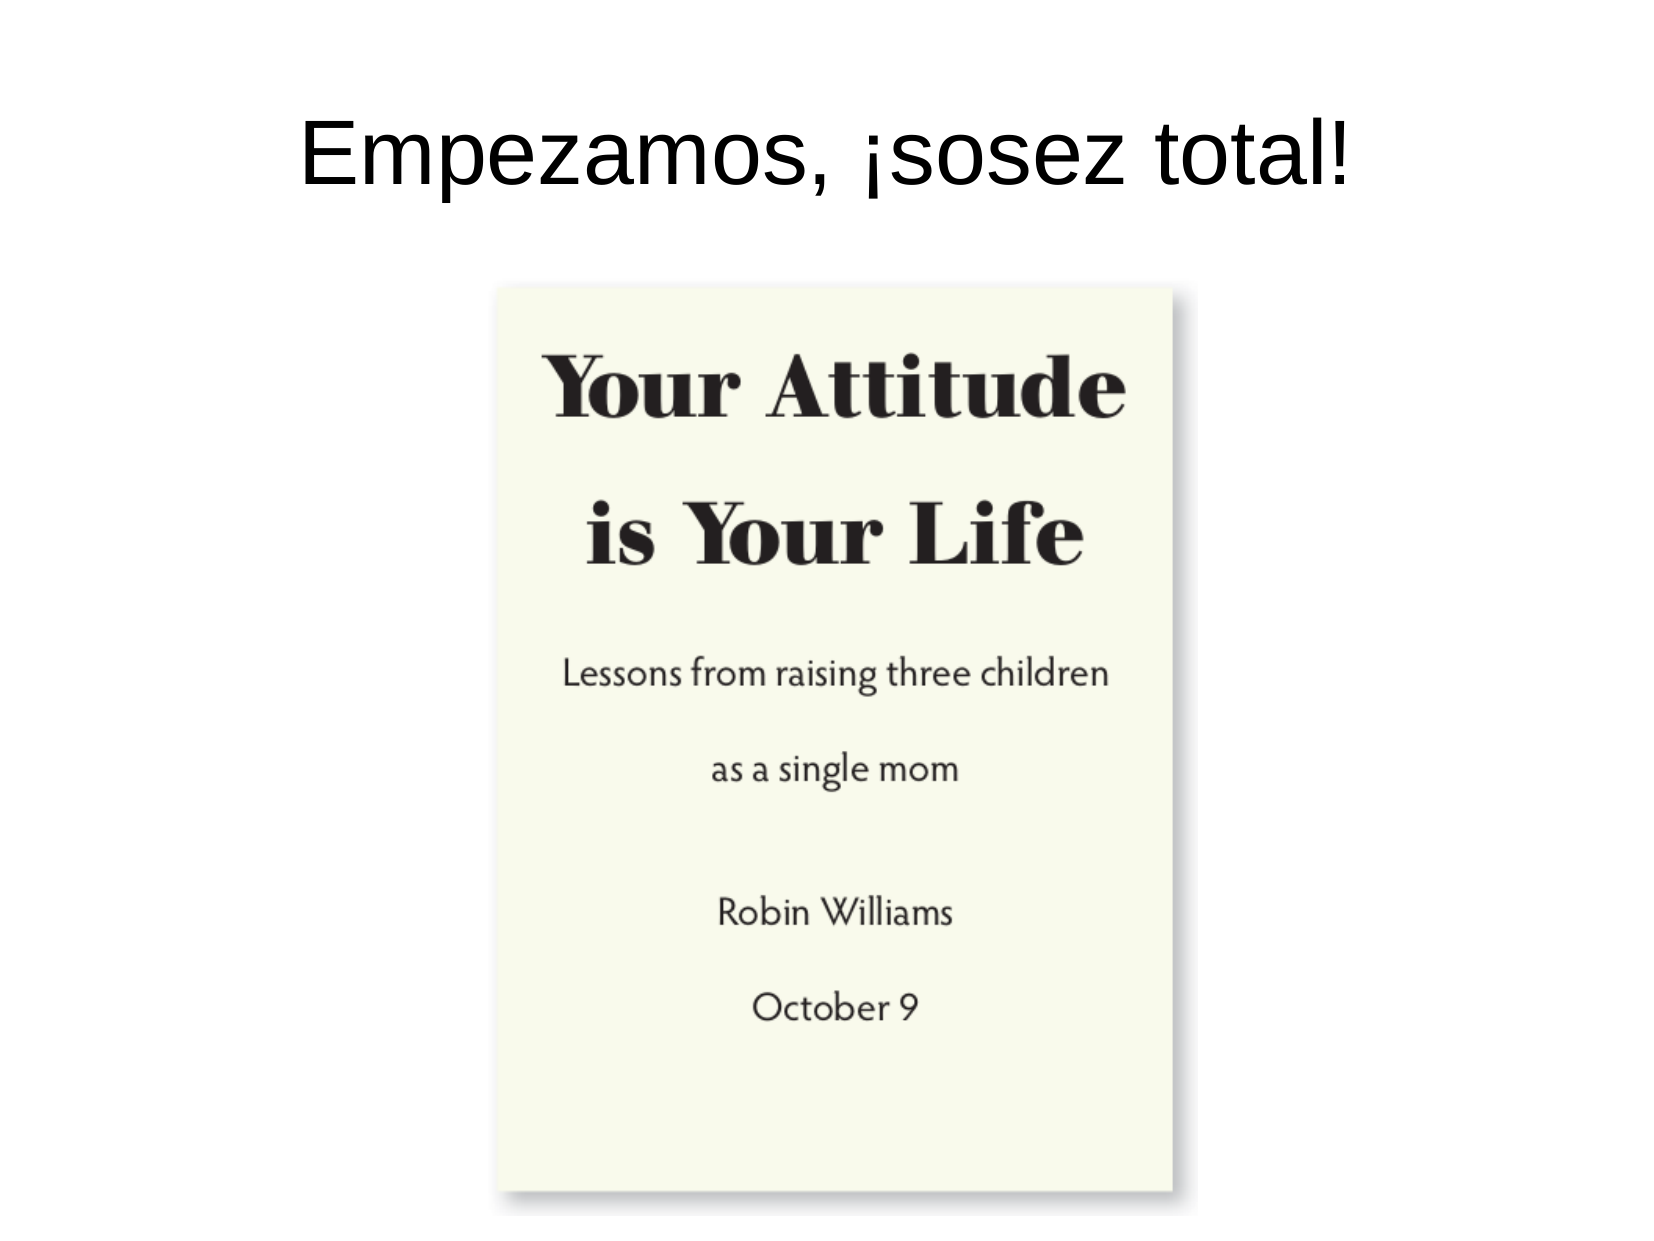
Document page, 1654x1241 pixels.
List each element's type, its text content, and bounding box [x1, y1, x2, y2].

title Empezamos, ¡sosez total! [82, 49, 1571, 257]
picture [484, 273, 1198, 1216]
